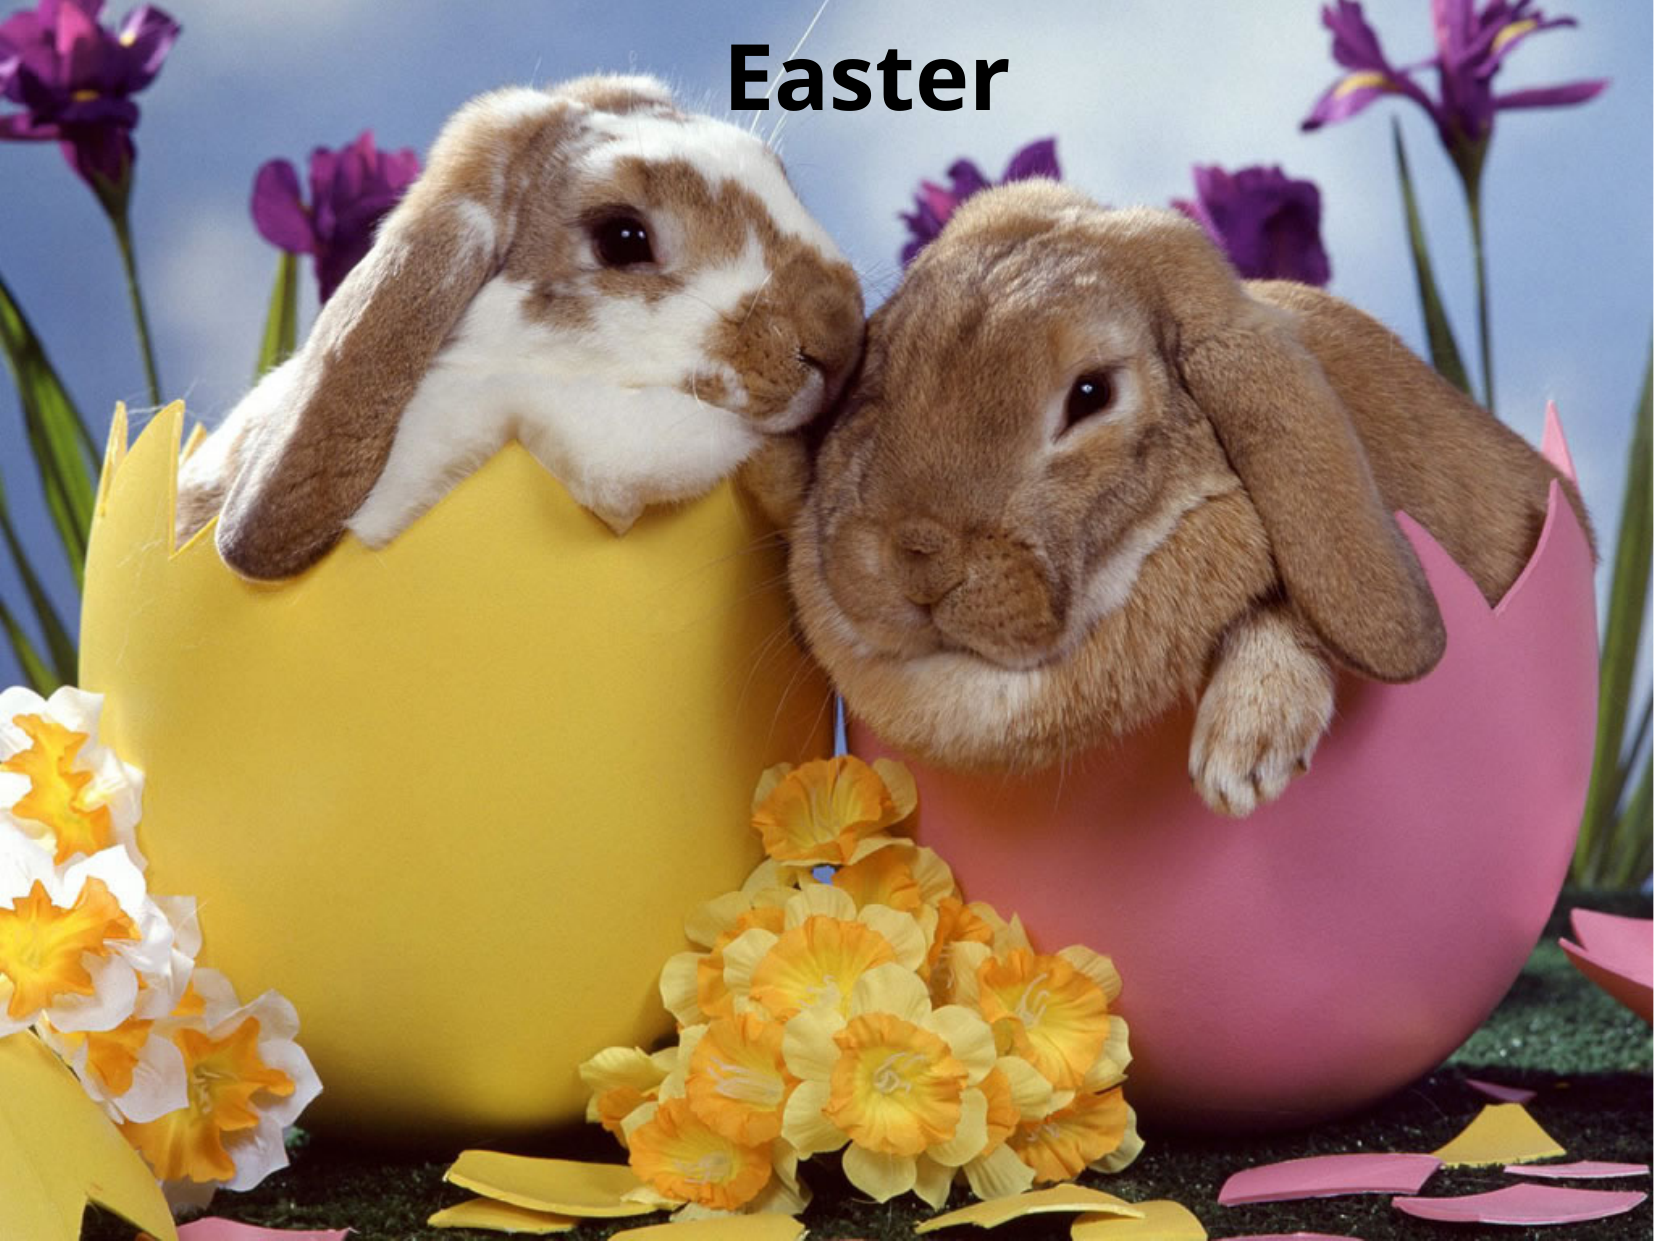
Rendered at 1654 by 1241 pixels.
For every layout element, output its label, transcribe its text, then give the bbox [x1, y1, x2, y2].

text_box Easter [708, 5, 1030, 148]
picture [0, 0, 1654, 1241]
